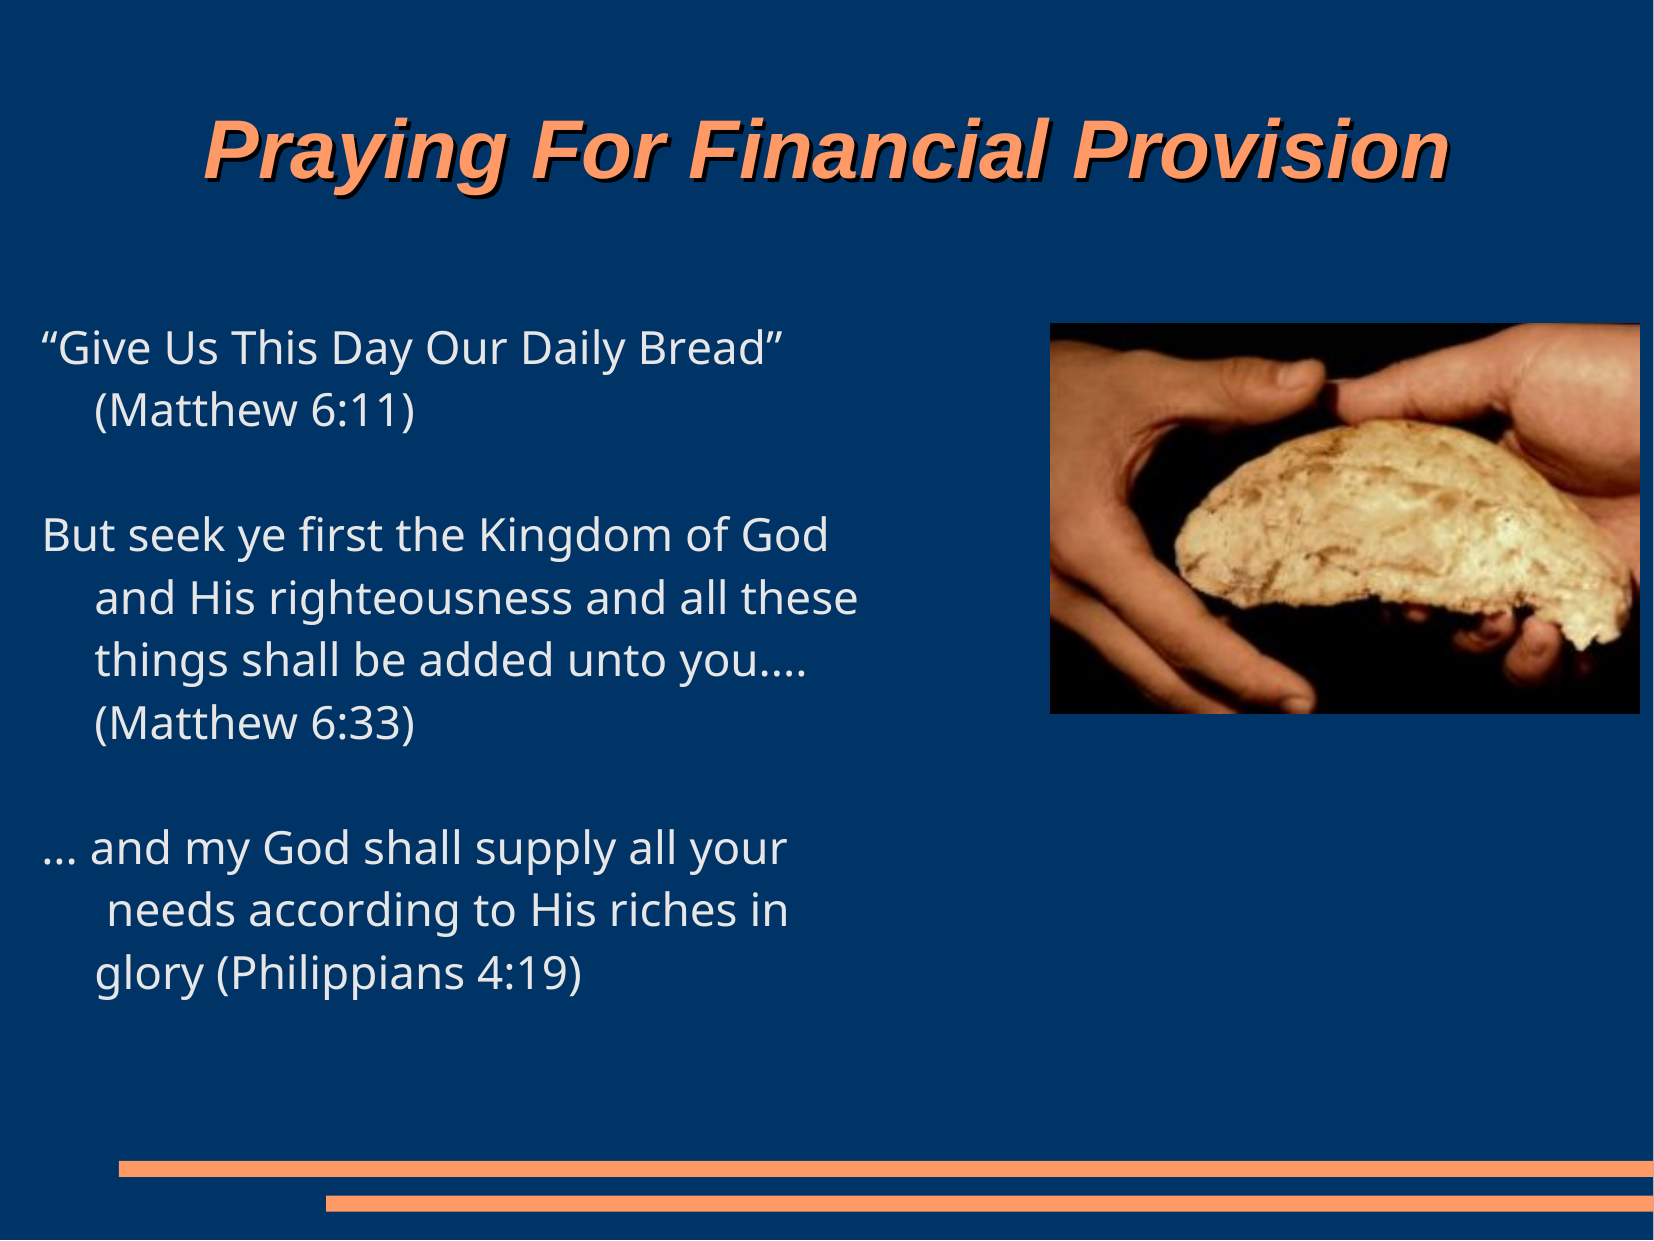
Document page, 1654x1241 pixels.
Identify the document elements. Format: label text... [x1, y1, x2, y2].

picture [1050, 323, 1640, 714]
list “Give Us This Day Our Daily Bread” (Matthew 6:11) But seek ye first the Kingdom of God and His righteousness and all these things shall be added unto you.... (Matthew 6:33) ... and my God shall supply all your needs according to His riches in glory (Philippians 4:19) [23, 315, 1051, 1126]
title Praying For Financial Provision [121, 46, 1534, 254]
